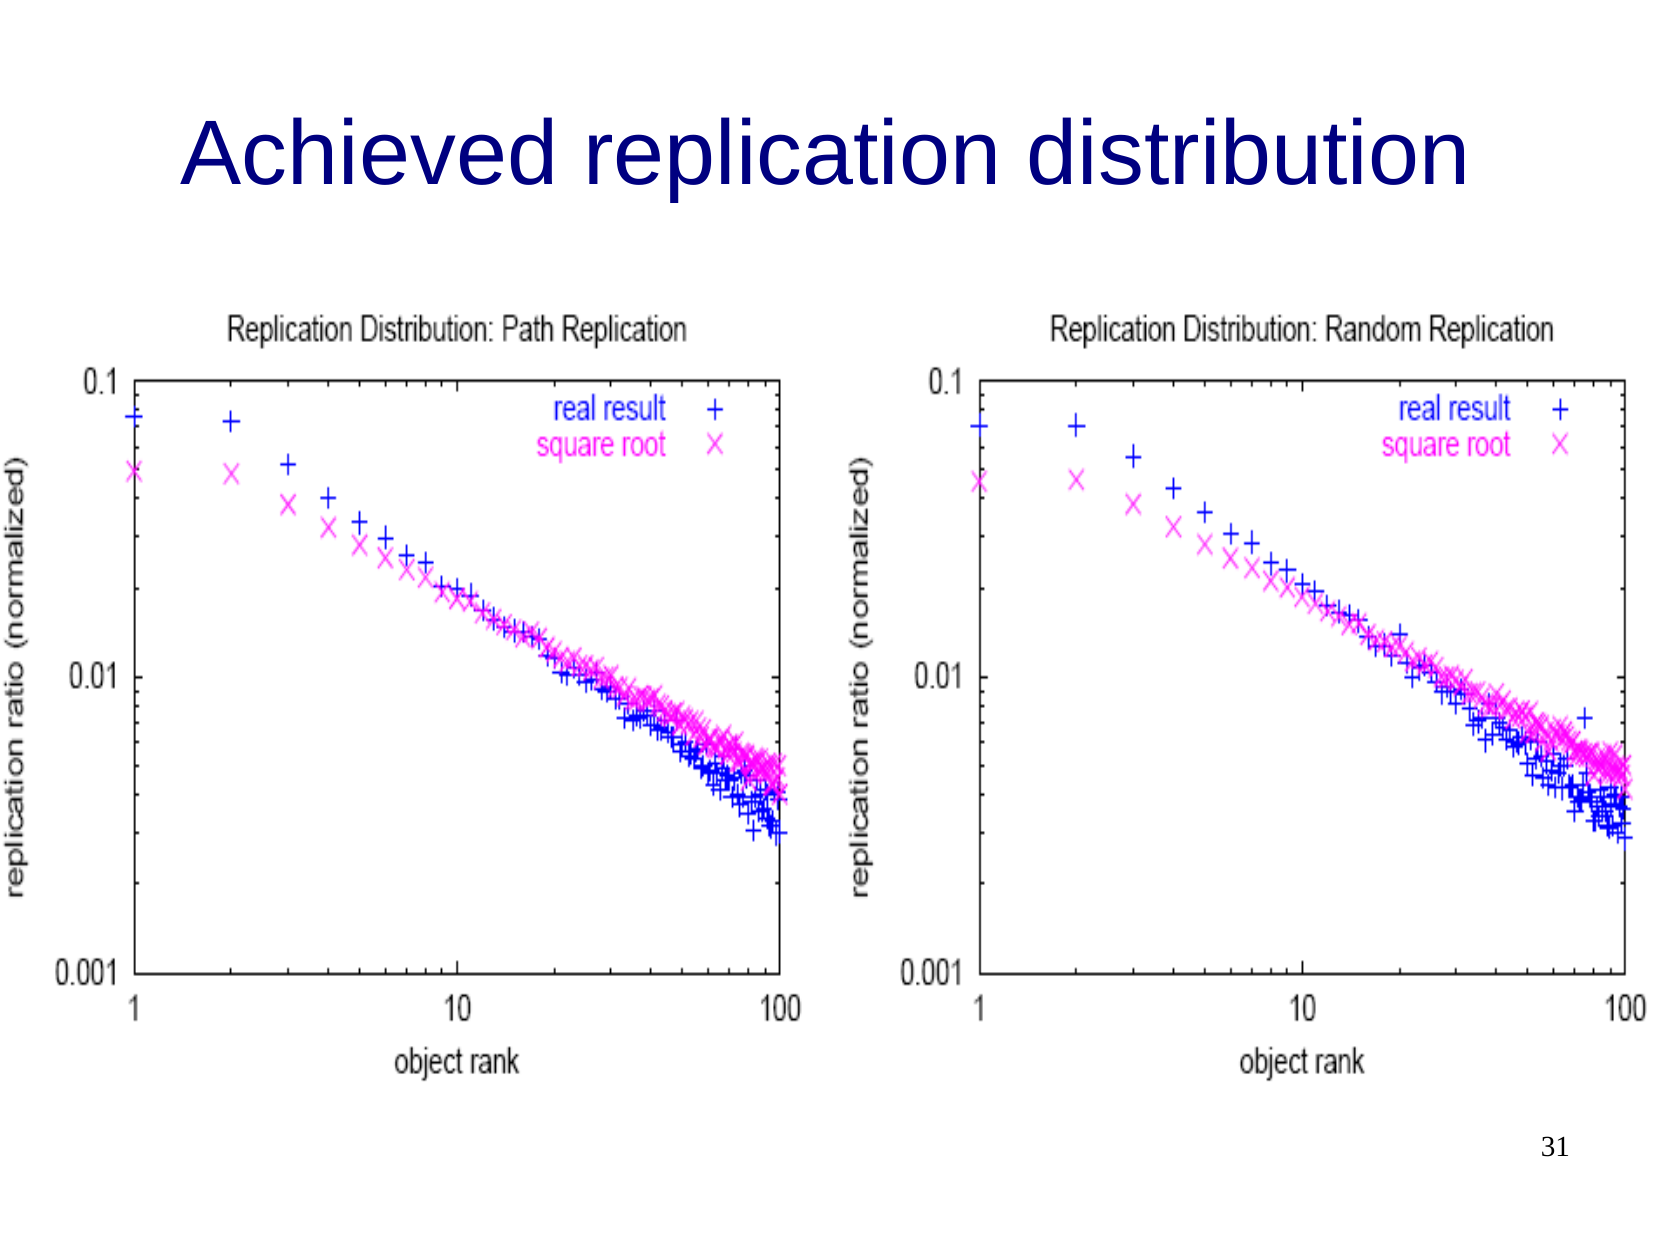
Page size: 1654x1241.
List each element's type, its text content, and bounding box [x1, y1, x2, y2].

picture [0, 306, 1653, 1086]
title Achieved replication distribution [82, 49, 1571, 257]
